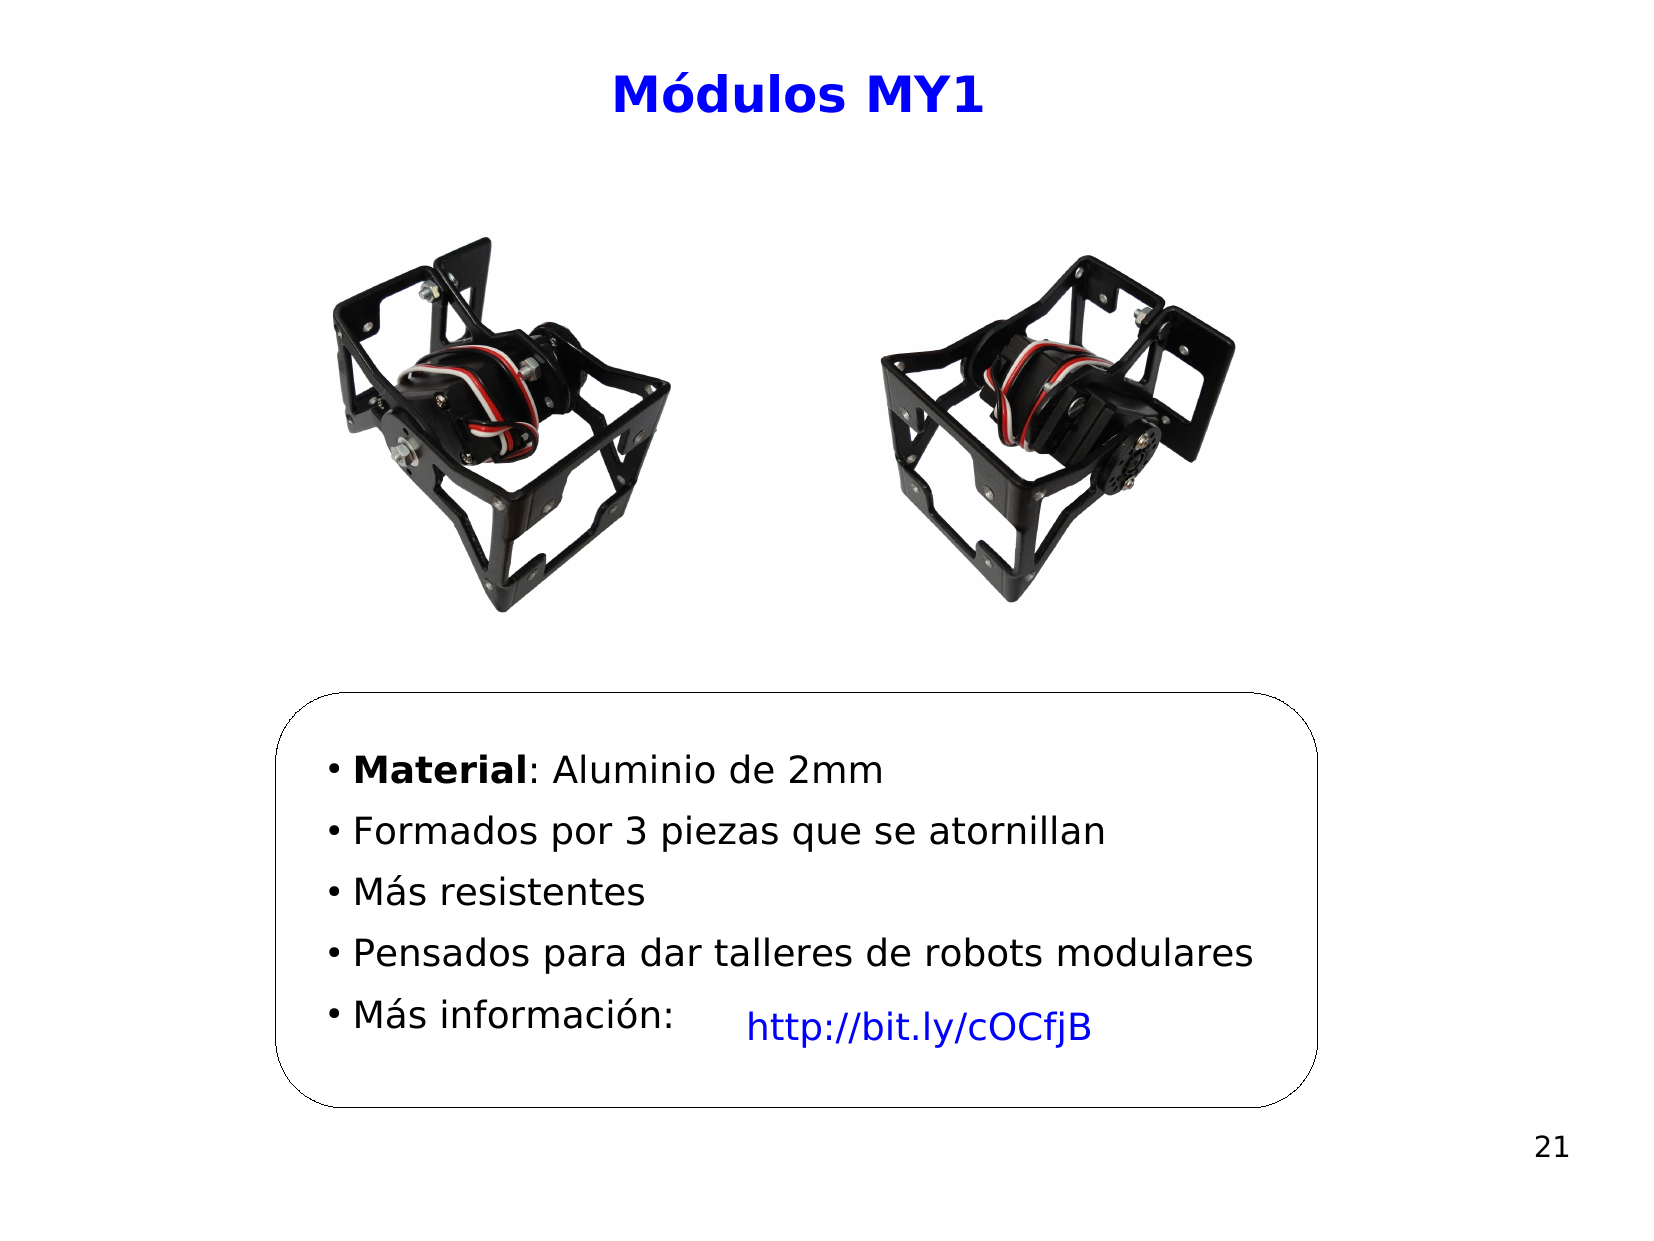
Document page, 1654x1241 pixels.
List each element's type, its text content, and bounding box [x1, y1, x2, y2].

text_box Material: Aluminio de 2mm Formados por 3 piezas que se atornillan Más resistentes Pensados para dar talleres de robots modulares Más información: [312, 741, 1270, 1128]
picture [265, 222, 721, 628]
text_box Módulos MY1 [596, 58, 1001, 132]
text_box http://bit.ly/cOCfjB [731, 998, 1109, 1057]
picture [852, 239, 1266, 608]
